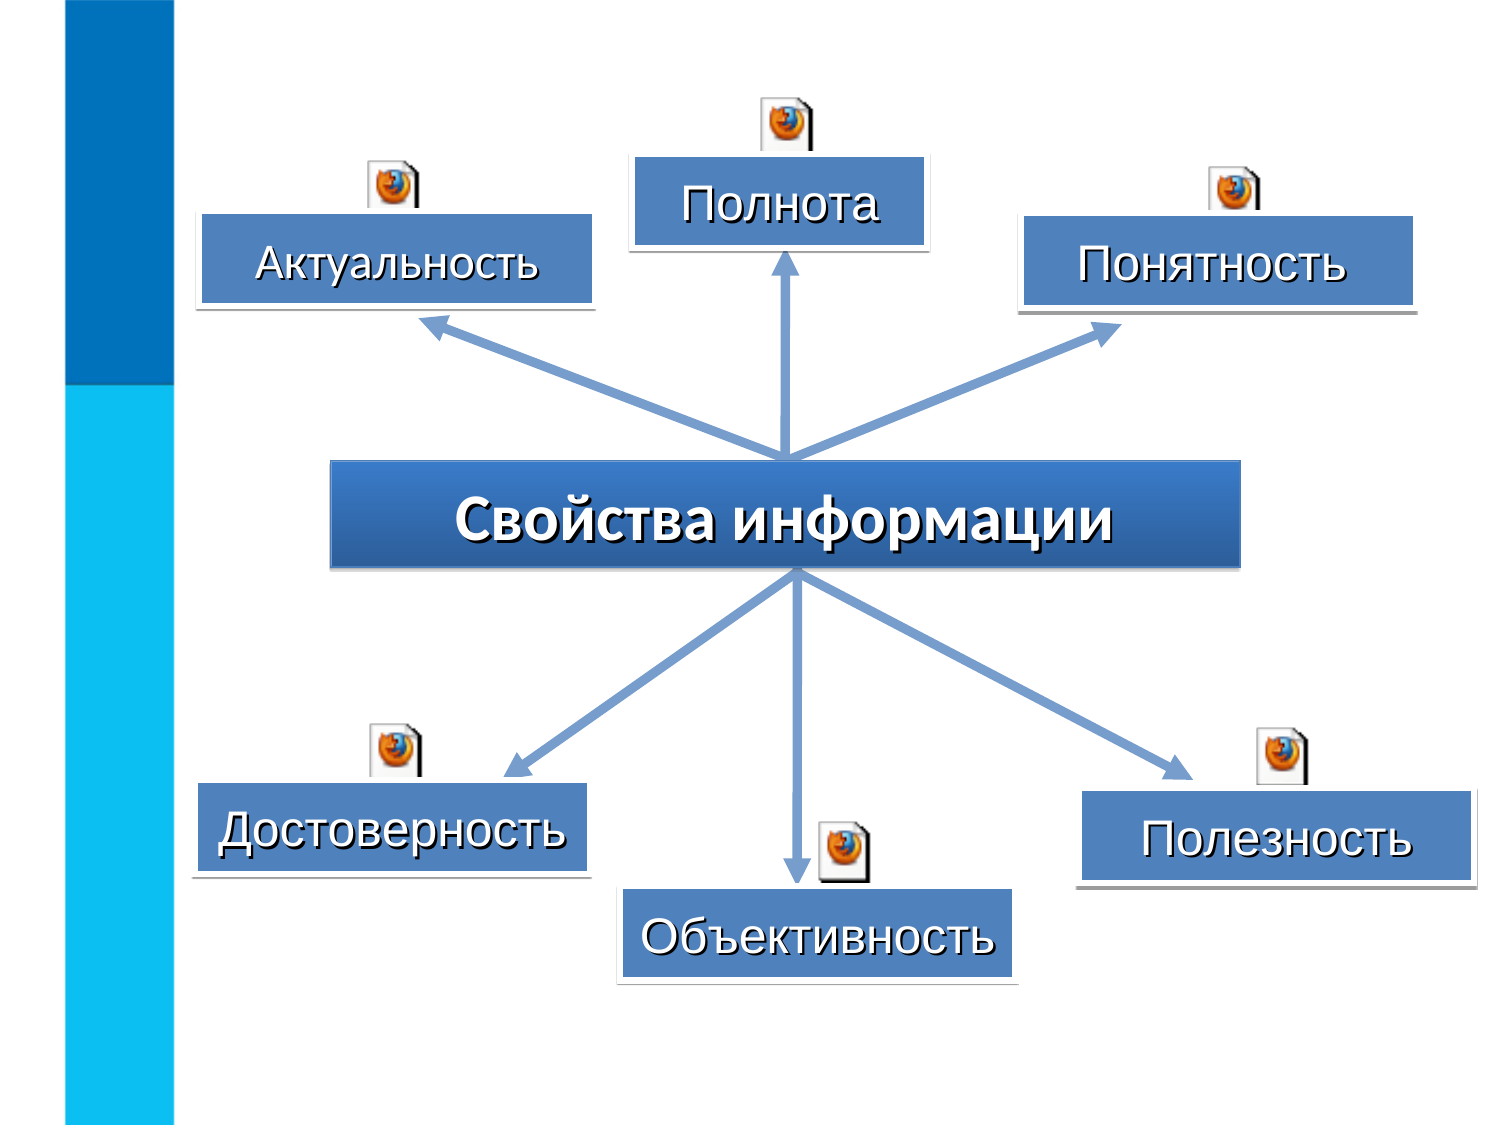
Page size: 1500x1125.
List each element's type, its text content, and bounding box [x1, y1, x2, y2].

text_box Свойства информации [330, 460, 1241, 568]
text_box Полнота [631, 153, 928, 249]
picture [0, 0, 1500, 1125]
chart [696, 90, 879, 153]
text_box Полезность [1078, 788, 1475, 883]
text_box Достоверность [194, 779, 591, 875]
text_box Объективность [619, 885, 1016, 981]
text_box Понятность [1020, 213, 1417, 308]
text_box Актуальность [198, 211, 595, 306]
